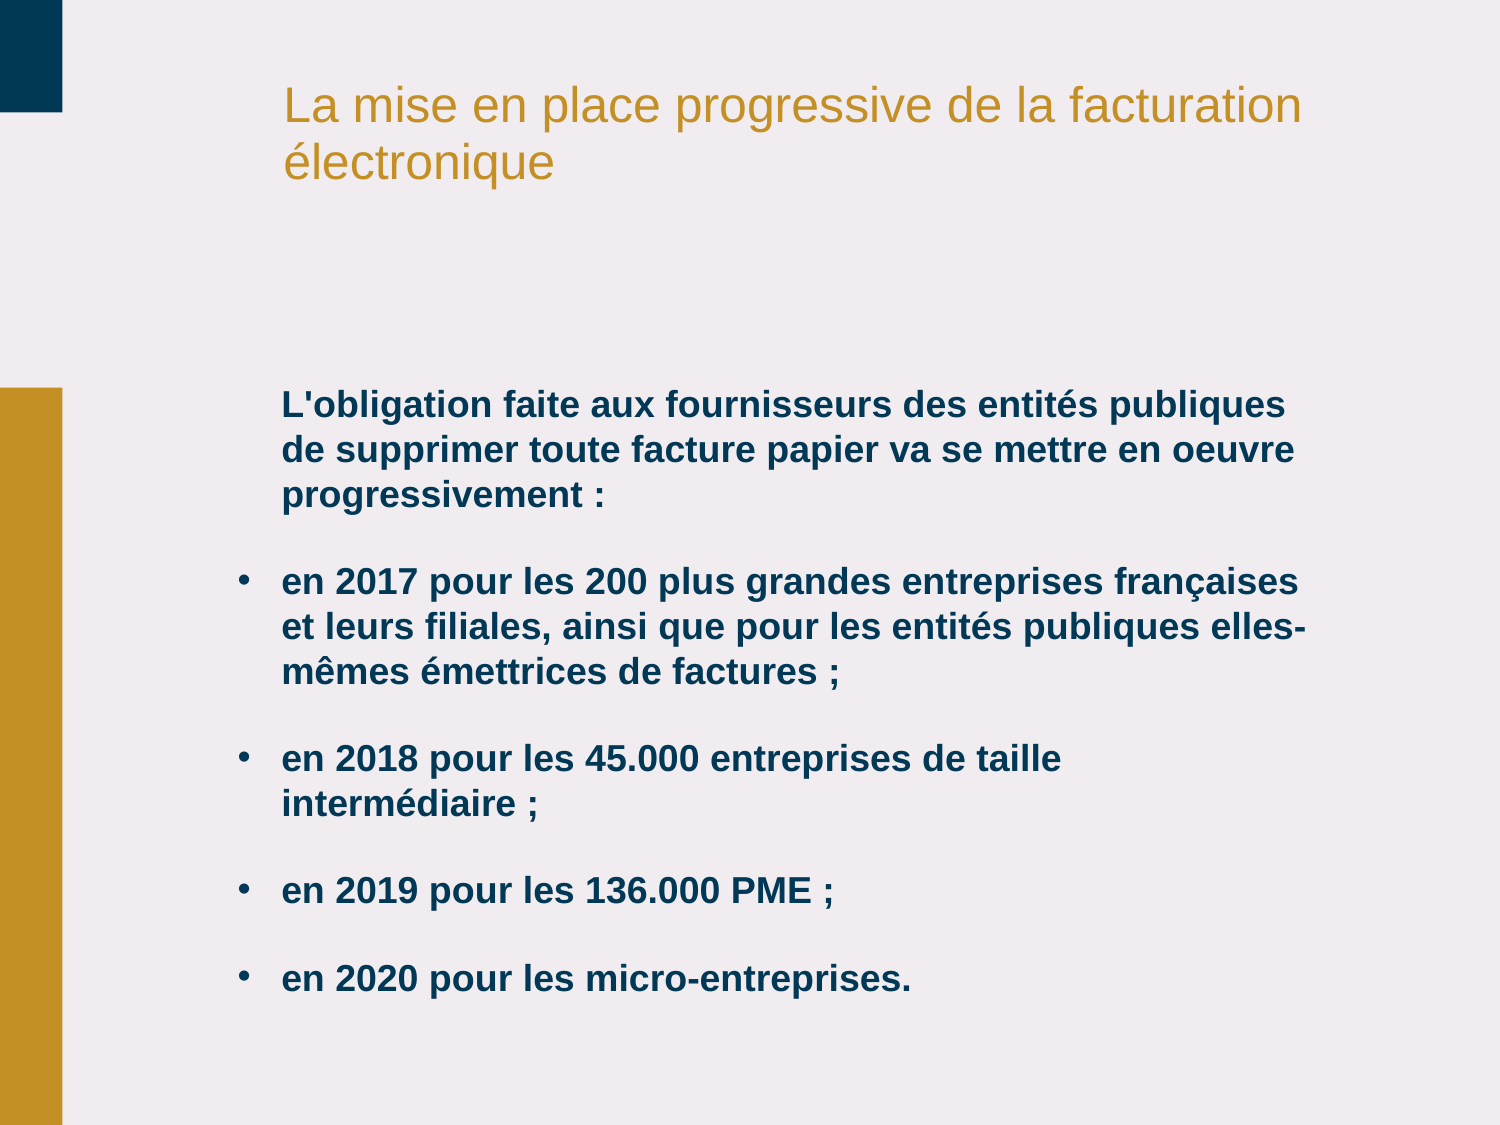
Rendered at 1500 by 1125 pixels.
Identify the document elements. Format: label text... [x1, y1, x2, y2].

title La mise en place progressive de la facturation électronique [283, 77, 1440, 192]
list L'obligation faite aux fournisseurs des entités publiques de supprimer toute facture papier va se mettre en oeuvre progressivement : en 2017 pour les 200 plus grandes entreprises françaises et leurs filiales, ainsi que pour les entités publiques elles-mêmes émettrices de factures ; en 2018 pour les 45.000 entreprises de taille intermédiaire ; en 2019 pour les 136.000 PME ; en 2020 pour les micro-entreprises. [237, 380, 1330, 1107]
